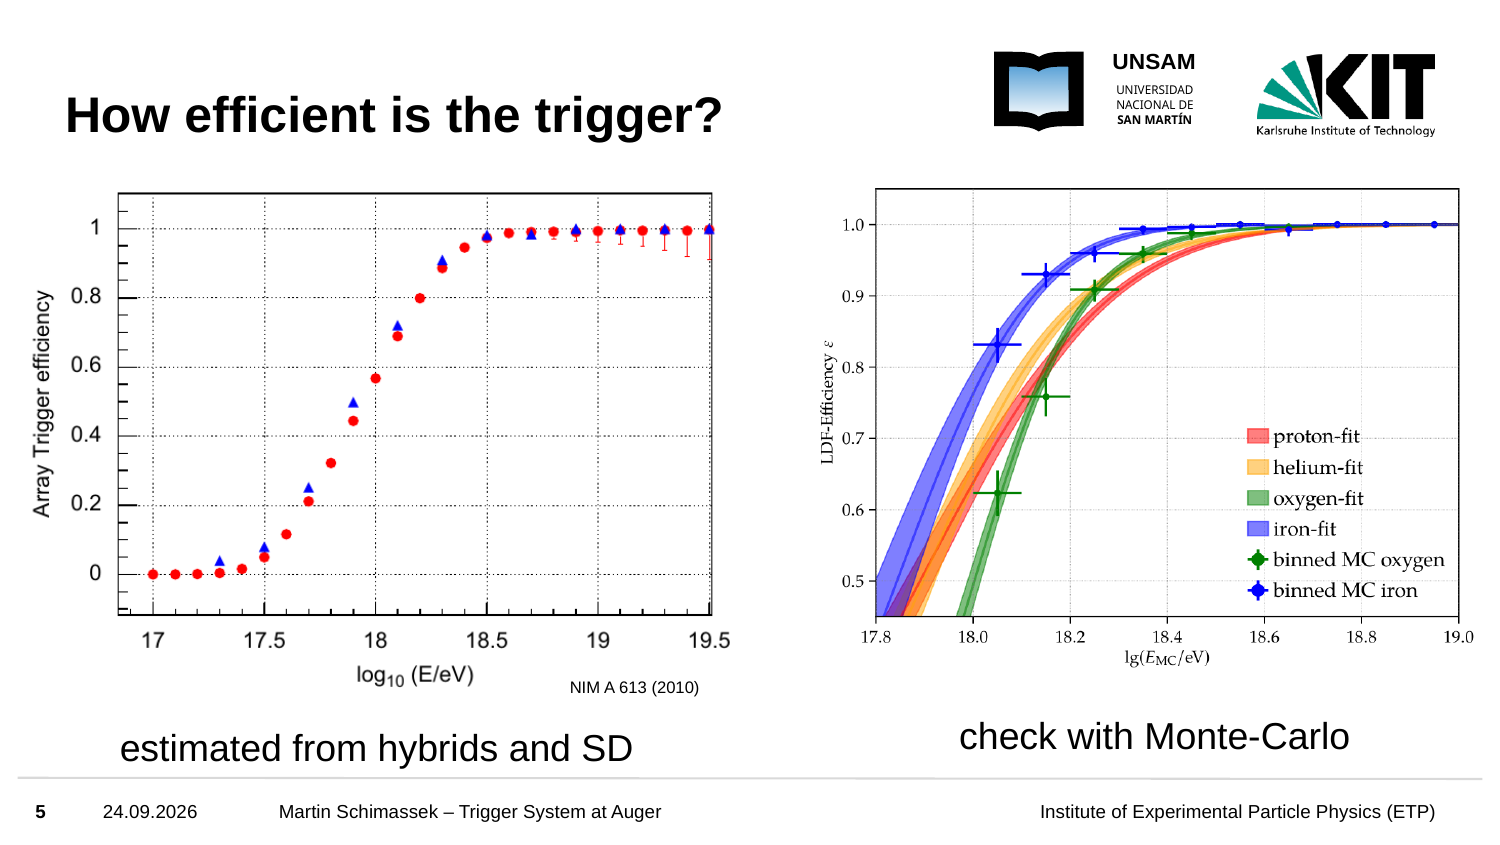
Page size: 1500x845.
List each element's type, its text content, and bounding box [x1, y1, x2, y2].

slide_number <number> [35, 778, 89, 844]
text_box check with Monte-Carlo [944, 708, 1366, 766]
text_box estimated from hybrids and SD [105, 720, 649, 777]
title How efficient is the trigger? [64, 48, 1192, 144]
text_box NIM A 613 (2010) [555, 671, 724, 706]
slide_number 01.11.2021 [102, 778, 272, 844]
picture [1257, 54, 1435, 137]
picture [807, 168, 1479, 676]
picture [8, 175, 739, 694]
